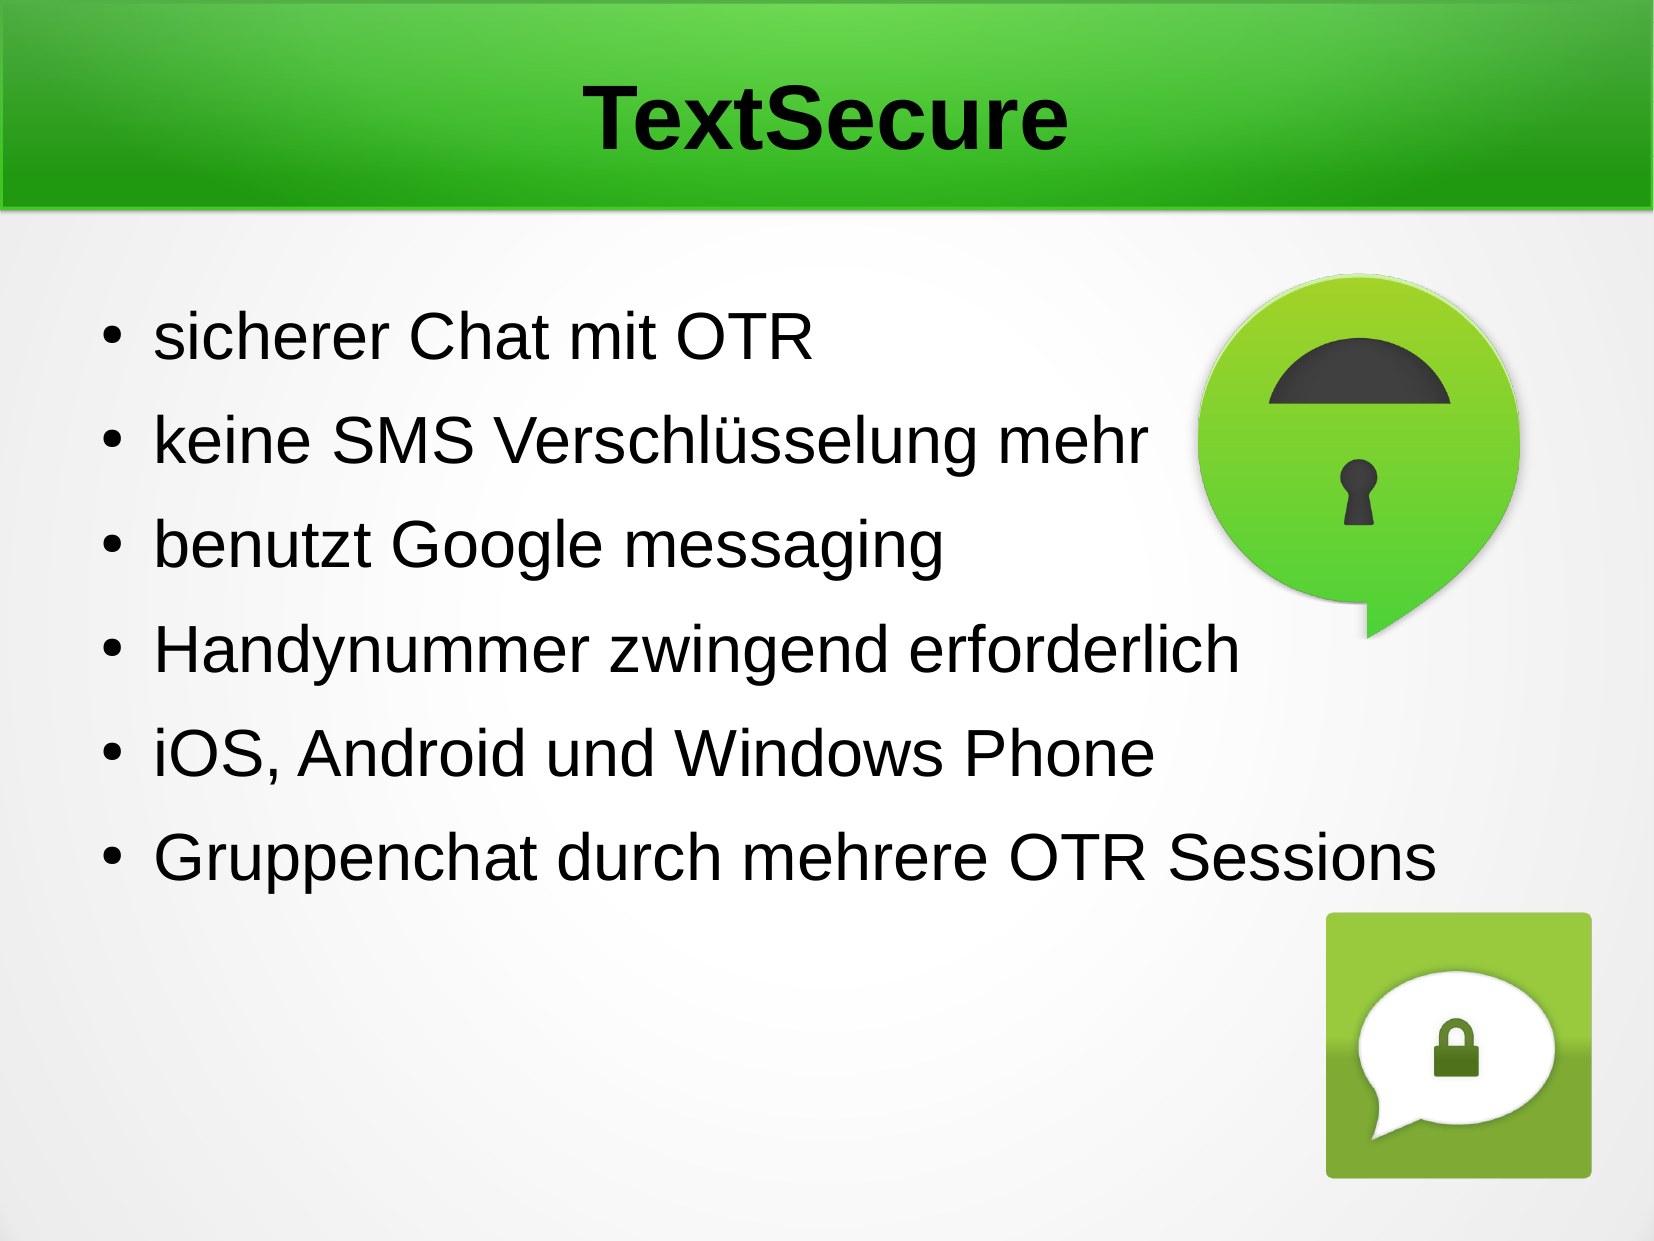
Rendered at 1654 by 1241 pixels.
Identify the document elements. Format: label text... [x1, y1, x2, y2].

title TextSecure [82, 47, 1571, 189]
picture [1311, 897, 1607, 1193]
picture [1181, 259, 1536, 657]
list sicherer Chat mit OTR keine SMS Verschlüsselung mehr benutzt Google messaging Handynummer zwingend erforderlich iOS, Android und Windows Phone Gruppenchat durch mehrere OTR Sessions [82, 299, 1571, 1019]
